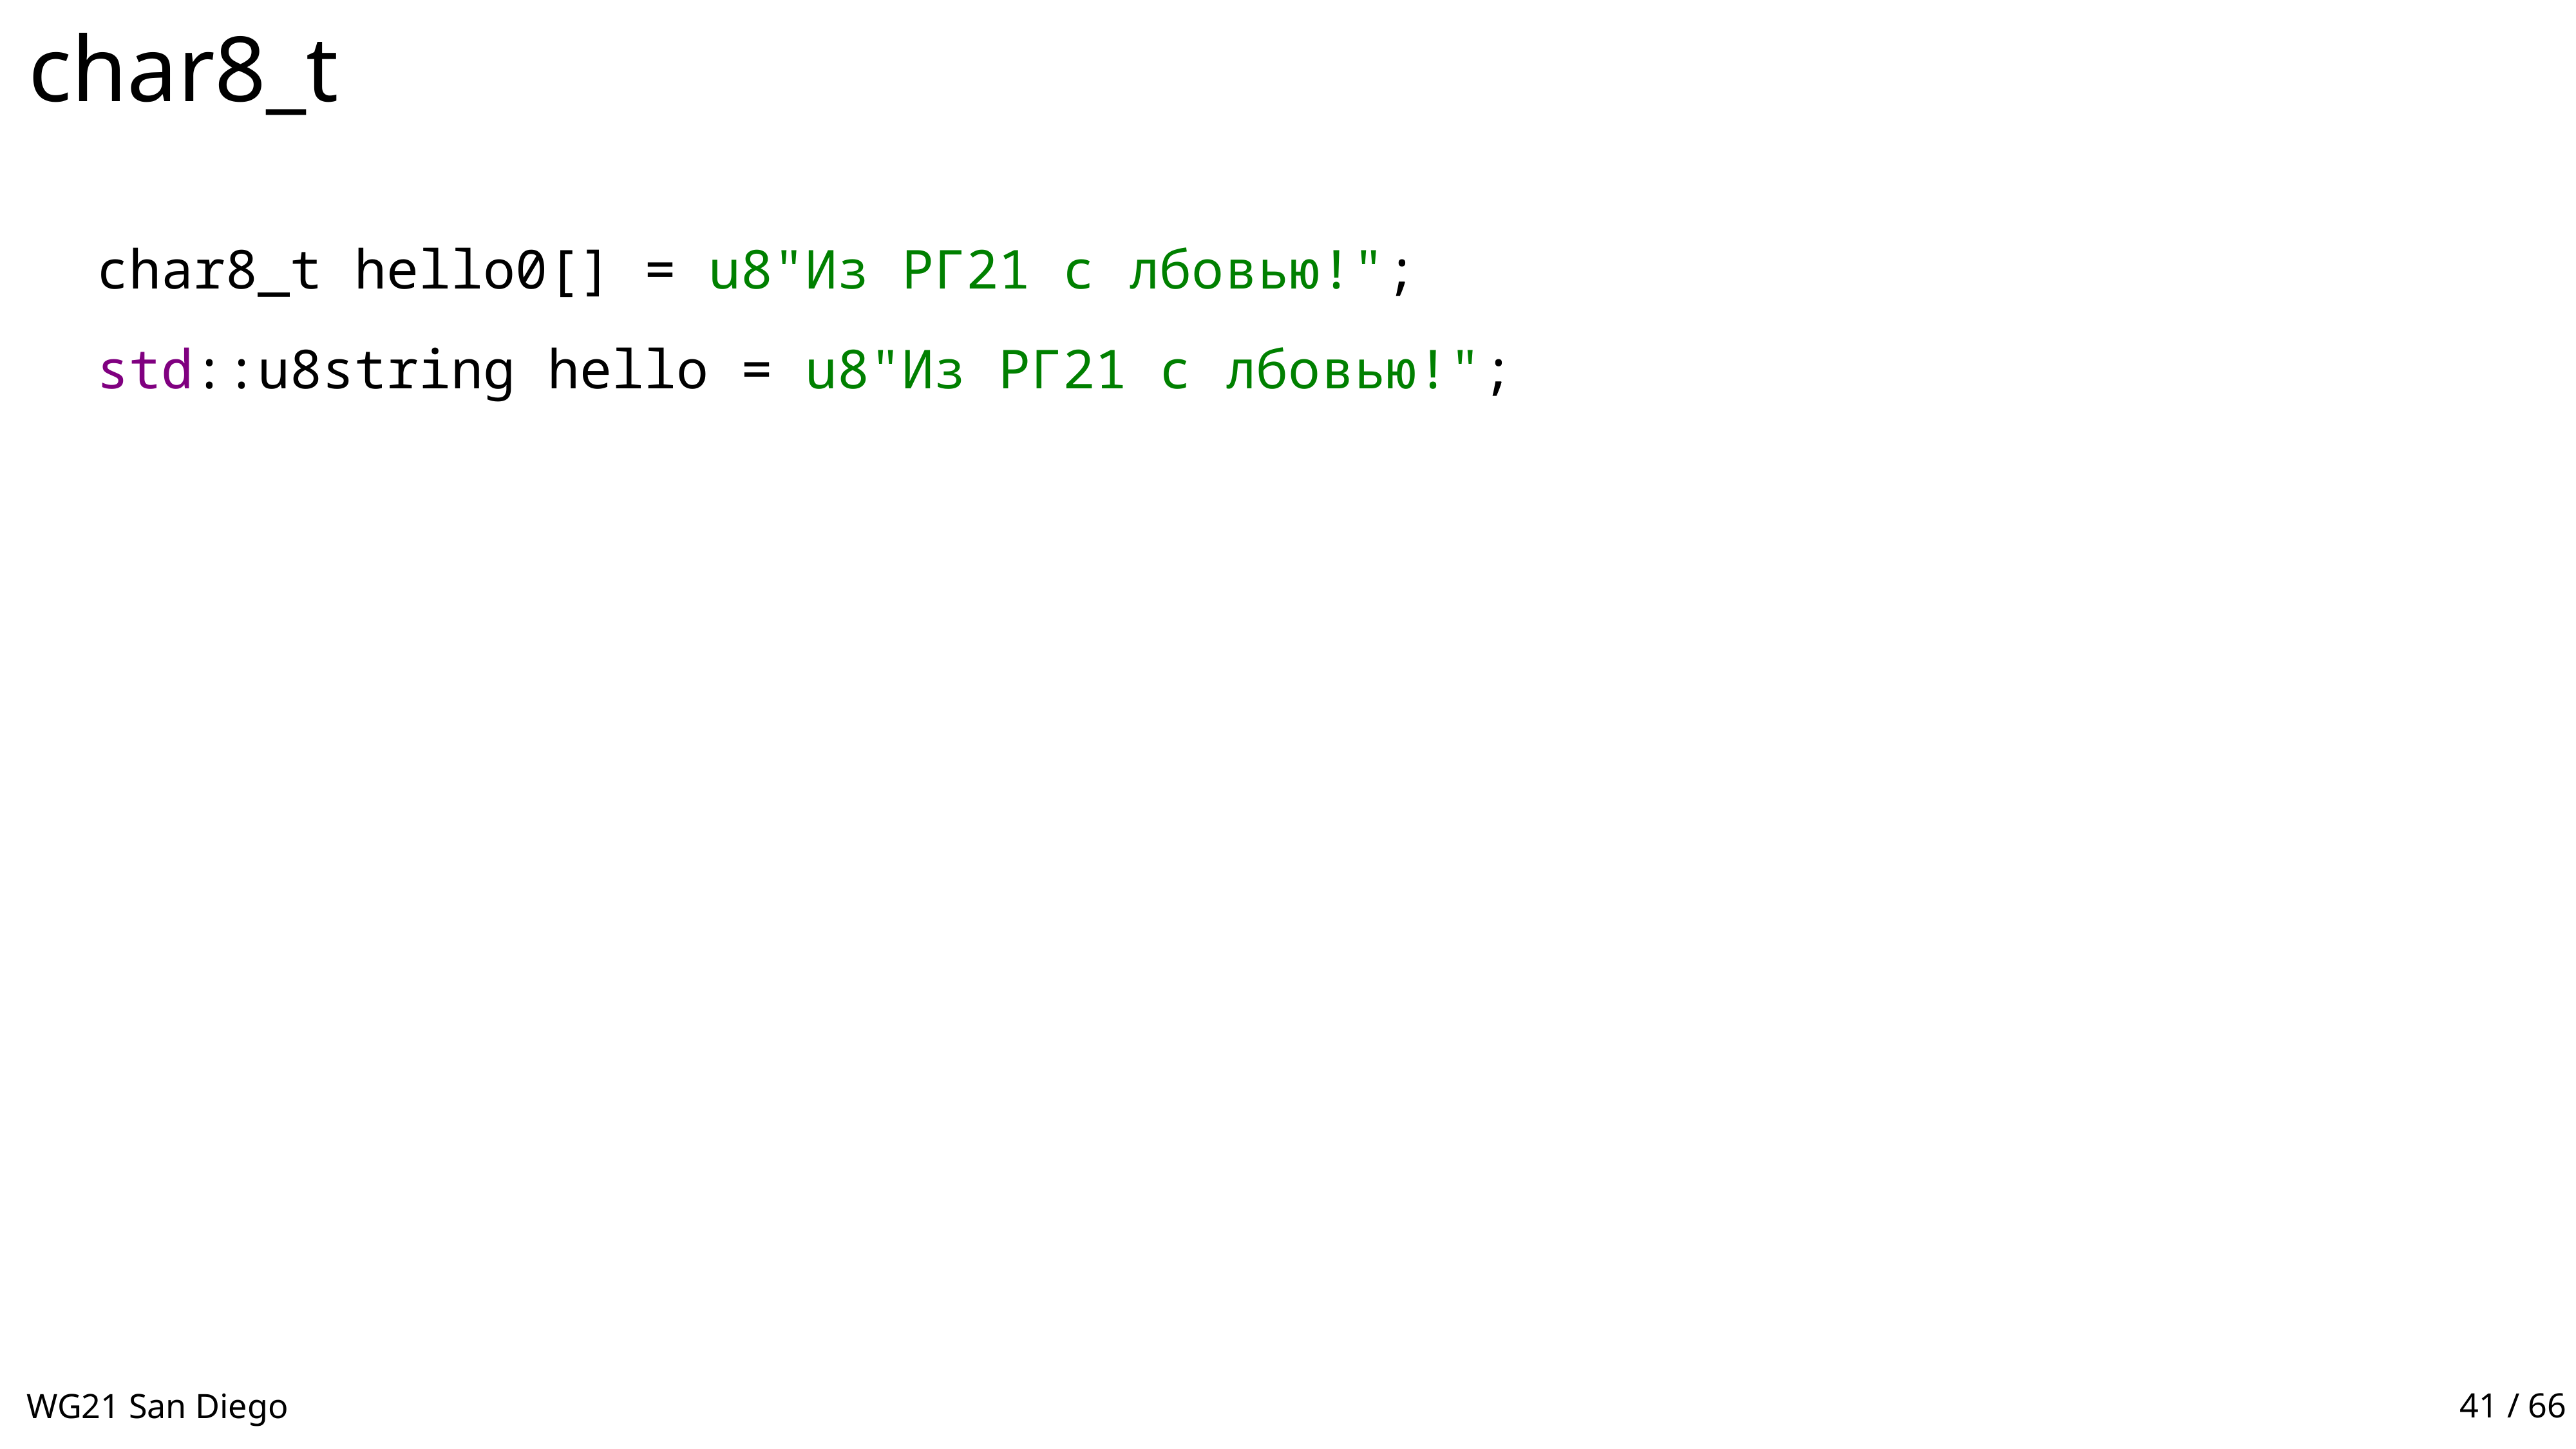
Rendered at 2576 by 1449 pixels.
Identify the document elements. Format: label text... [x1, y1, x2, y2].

list WG21 San Diego [17, 1376, 1114, 1431]
title char8_t [19, 19, 2551, 155]
list char8_t hello0[] = u8"Из РГ21 с лбовью!"; std::u8string hello = u8"Из РГ21 с лбовью!"; [87, 214, 2551, 1382]
list <number> / 66 [1479, 1376, 2576, 1431]
